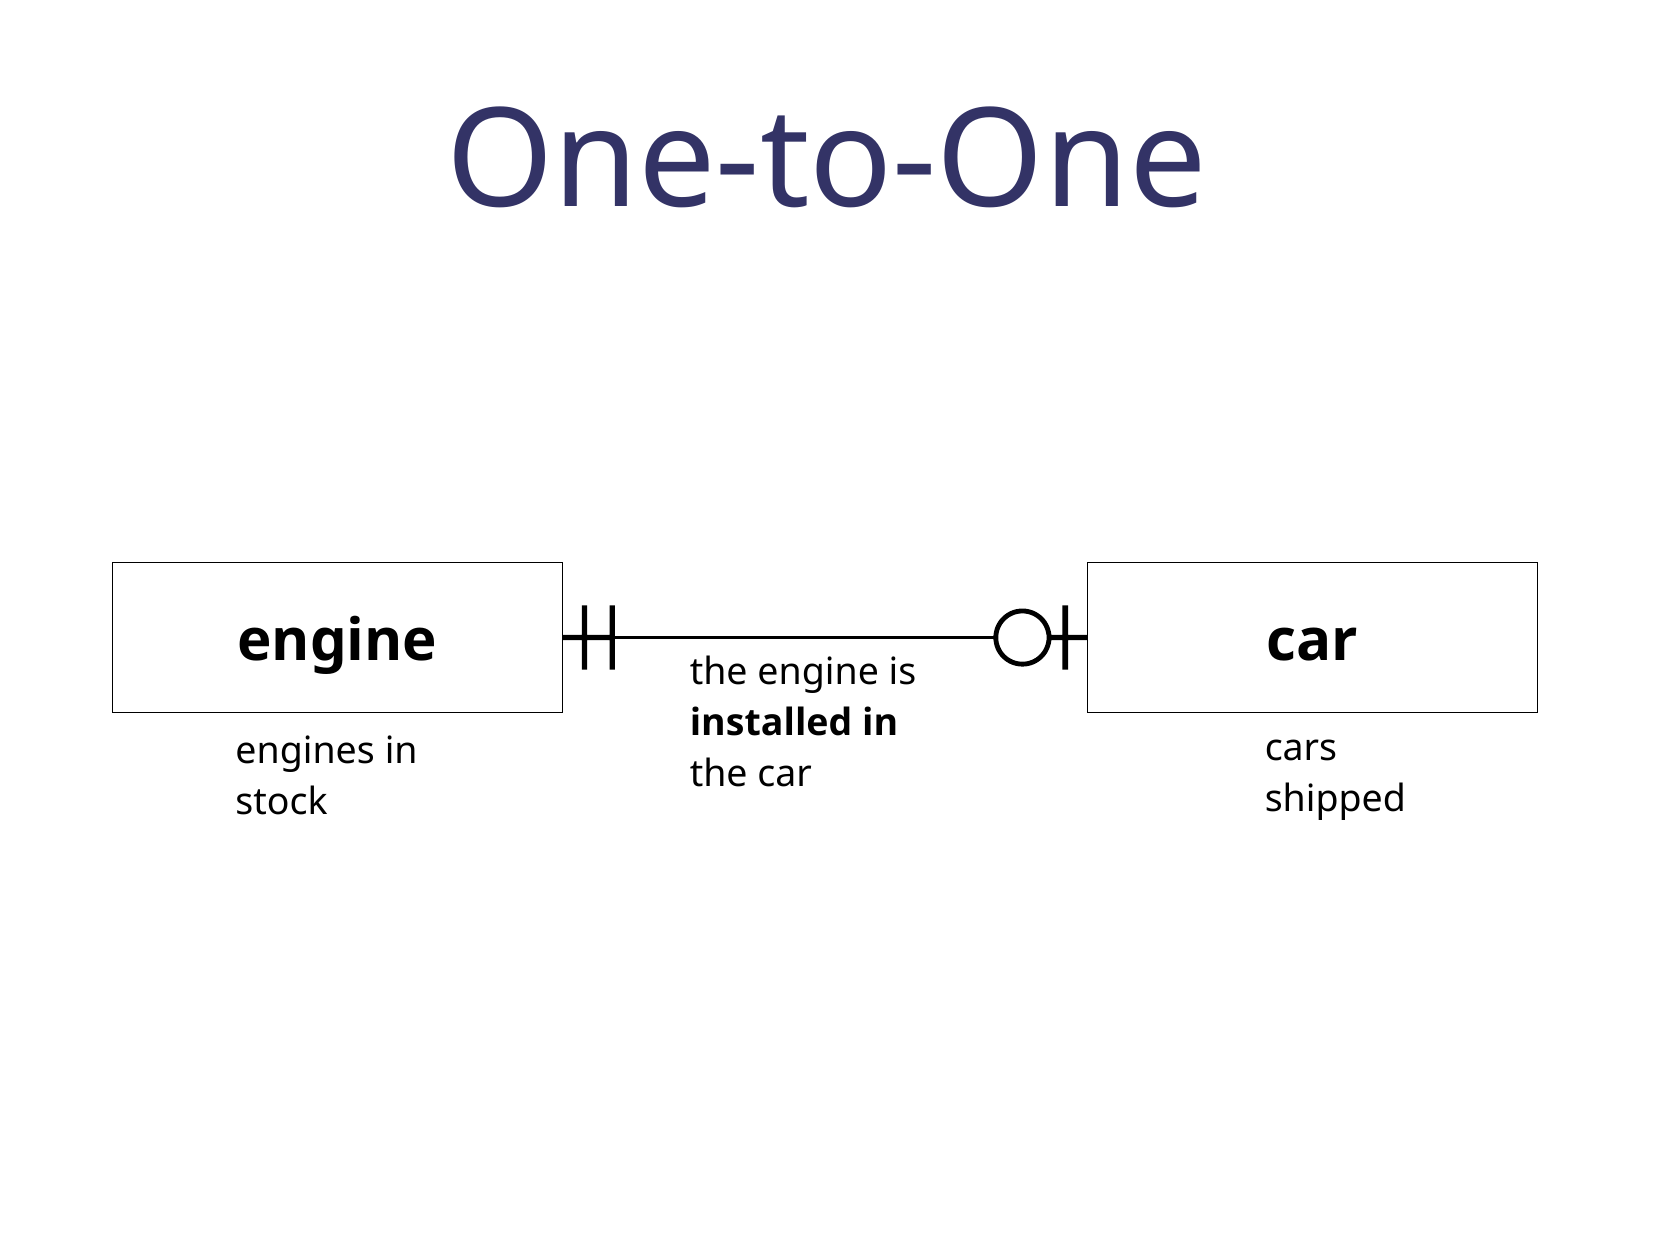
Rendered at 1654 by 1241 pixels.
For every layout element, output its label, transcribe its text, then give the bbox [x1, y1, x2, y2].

text_box cars shipped [1250, 713, 1479, 976]
text_box engines in stock [220, 715, 502, 979]
title One-to-One [82, 56, 1571, 250]
text_box the engine is installed in the car [675, 637, 976, 901]
text_box engine [112, 562, 563, 713]
text_box car [1087, 562, 1538, 713]
